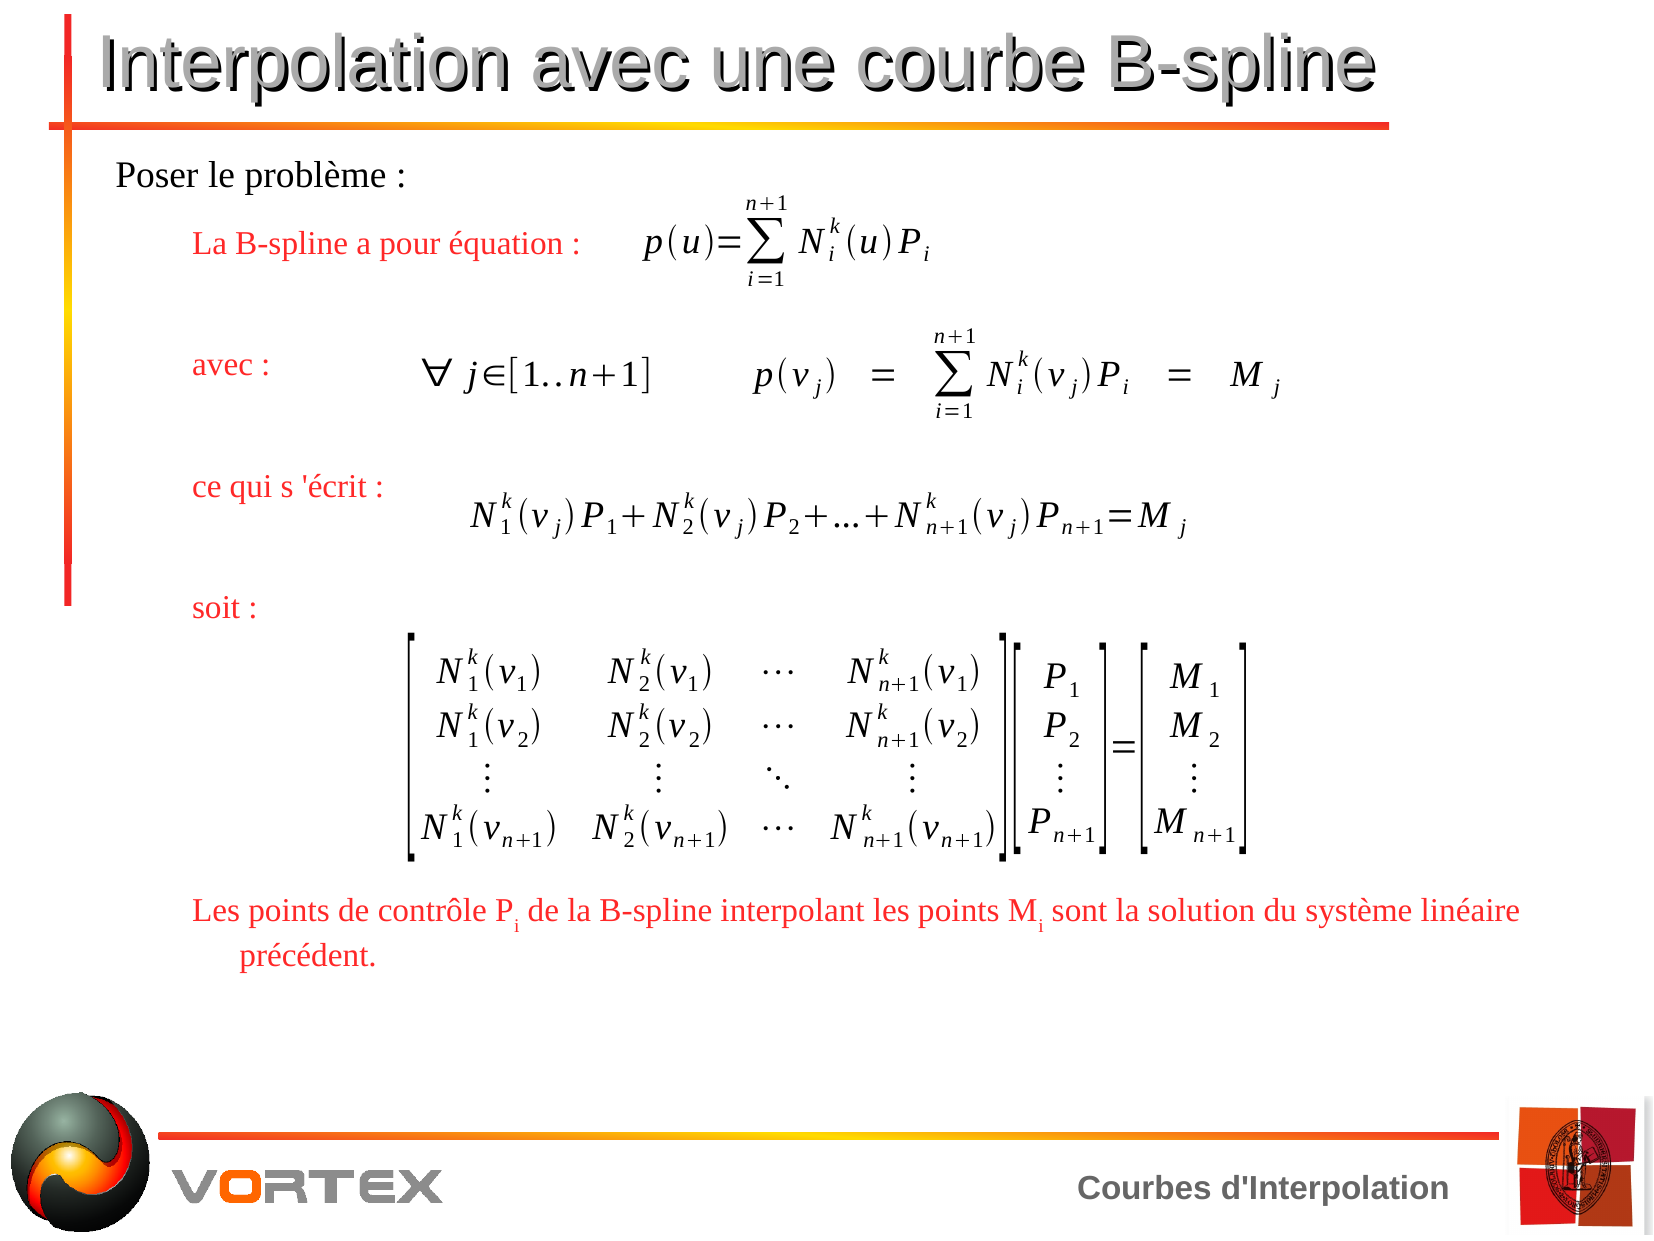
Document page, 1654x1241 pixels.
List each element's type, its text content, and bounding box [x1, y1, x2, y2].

chart [399, 630, 1255, 864]
picture [11, 1092, 443, 1232]
chart [461, 488, 1193, 541]
list Poser le problème : La B-spline a pour équation : avec : ce qui s 'écrit : soit : Les points de contrôle Pi de la B-spline interpolant les points Mi sont la solution du système linéaire précédent. [97, 153, 1571, 1109]
title Interpolation avec une courbe B-spline [82, 4, 1392, 120]
chart [414, 323, 1286, 424]
picture [1505, 1096, 1653, 1235]
chart [631, 190, 936, 291]
